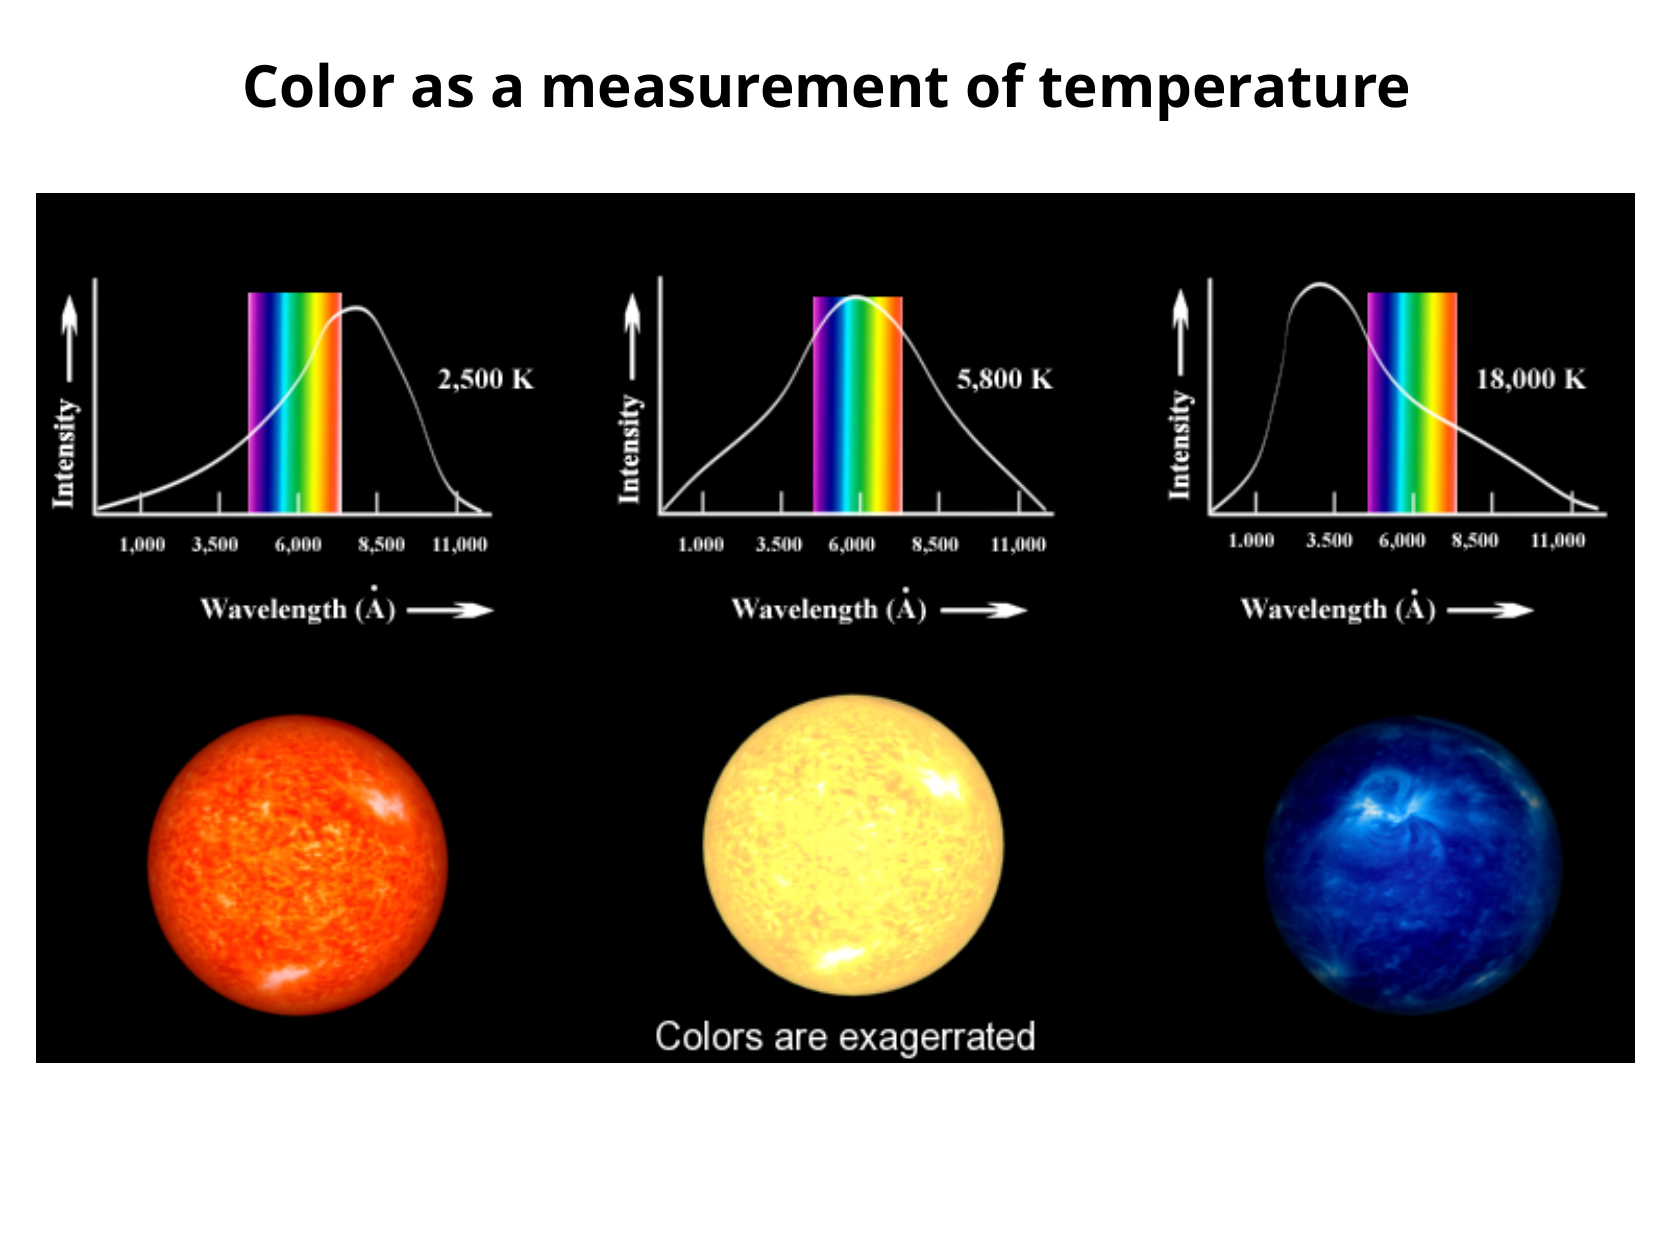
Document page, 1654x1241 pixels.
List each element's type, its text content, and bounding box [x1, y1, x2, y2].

text_box Color as a measurement of temperature [0, 37, 1654, 121]
picture [36, 193, 1635, 1063]
